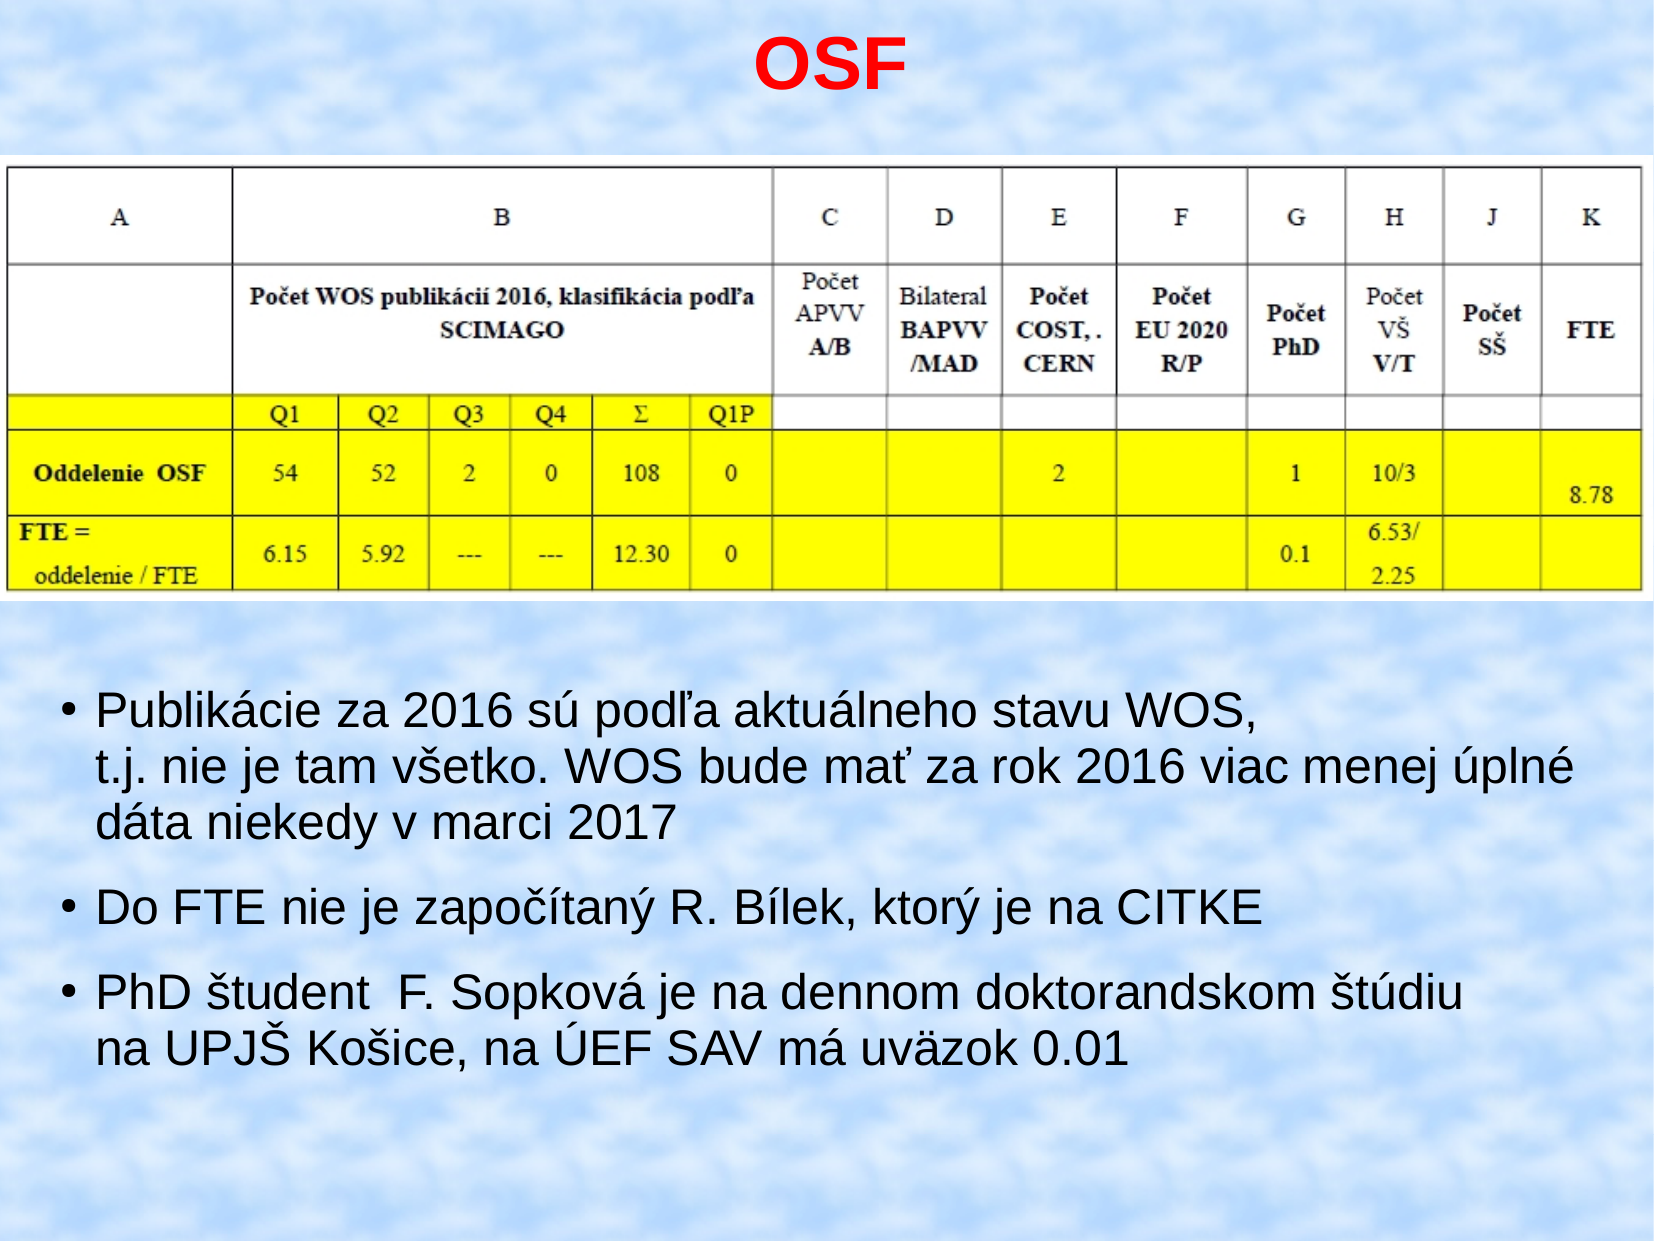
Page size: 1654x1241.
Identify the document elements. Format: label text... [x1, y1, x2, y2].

title OSF [86, 12, 1576, 115]
text_box Publikácie za 2016 sú podľa aktuálneho stavu WOS, t.j. nie je tam všetko. WOS bude mať za rok 2016 viac menej úplné dáta niekedy v marci 2017 Do FTE nie je započítaný R. Bílek, ktorý je na CITKE PhD študent F. Sopková je na dennom doktorandskom štúdiu na UPJŠ Košice, na ÚEF SAV má uväzok 0.01 [45, 675, 1607, 1084]
picture [0, 0, 1654, 1241]
